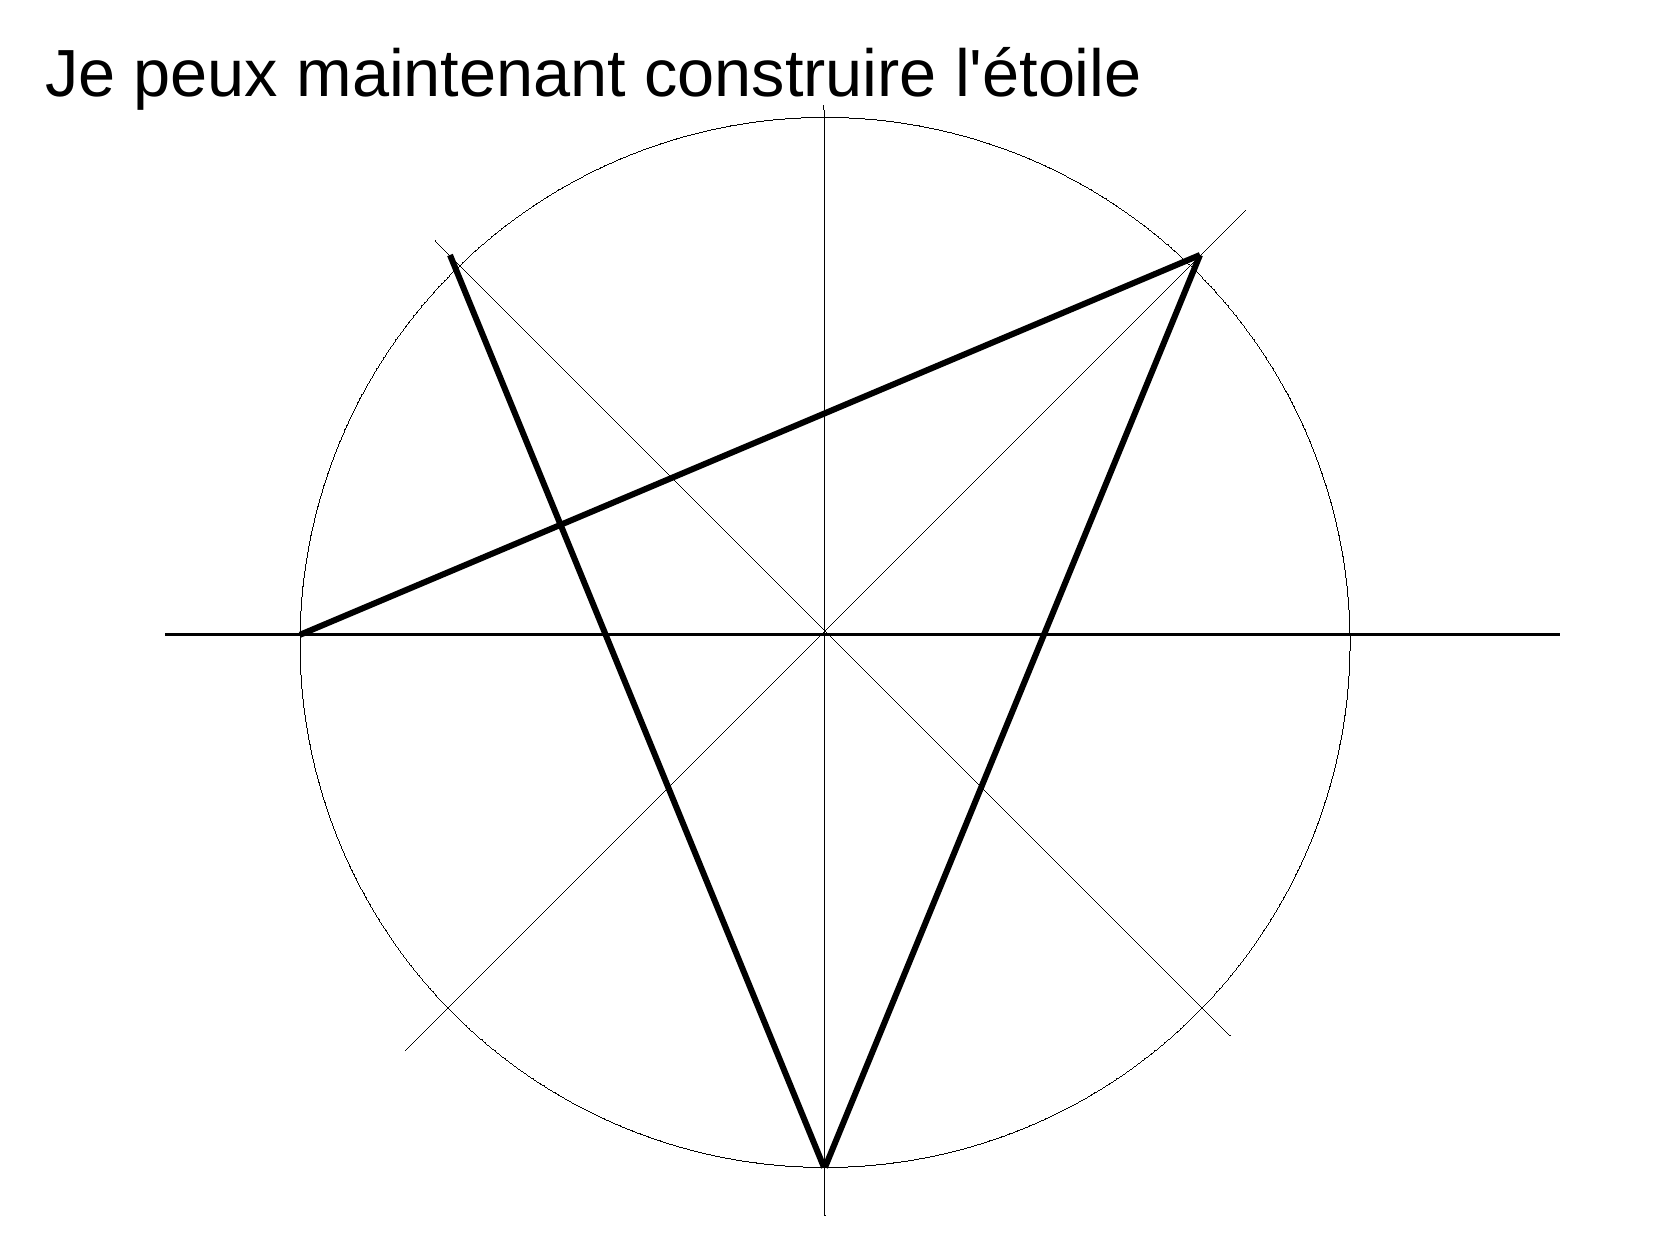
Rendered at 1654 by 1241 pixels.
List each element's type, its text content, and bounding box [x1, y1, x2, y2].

title Je peux maintenant construire l'étoile [45, 15, 1261, 133]
